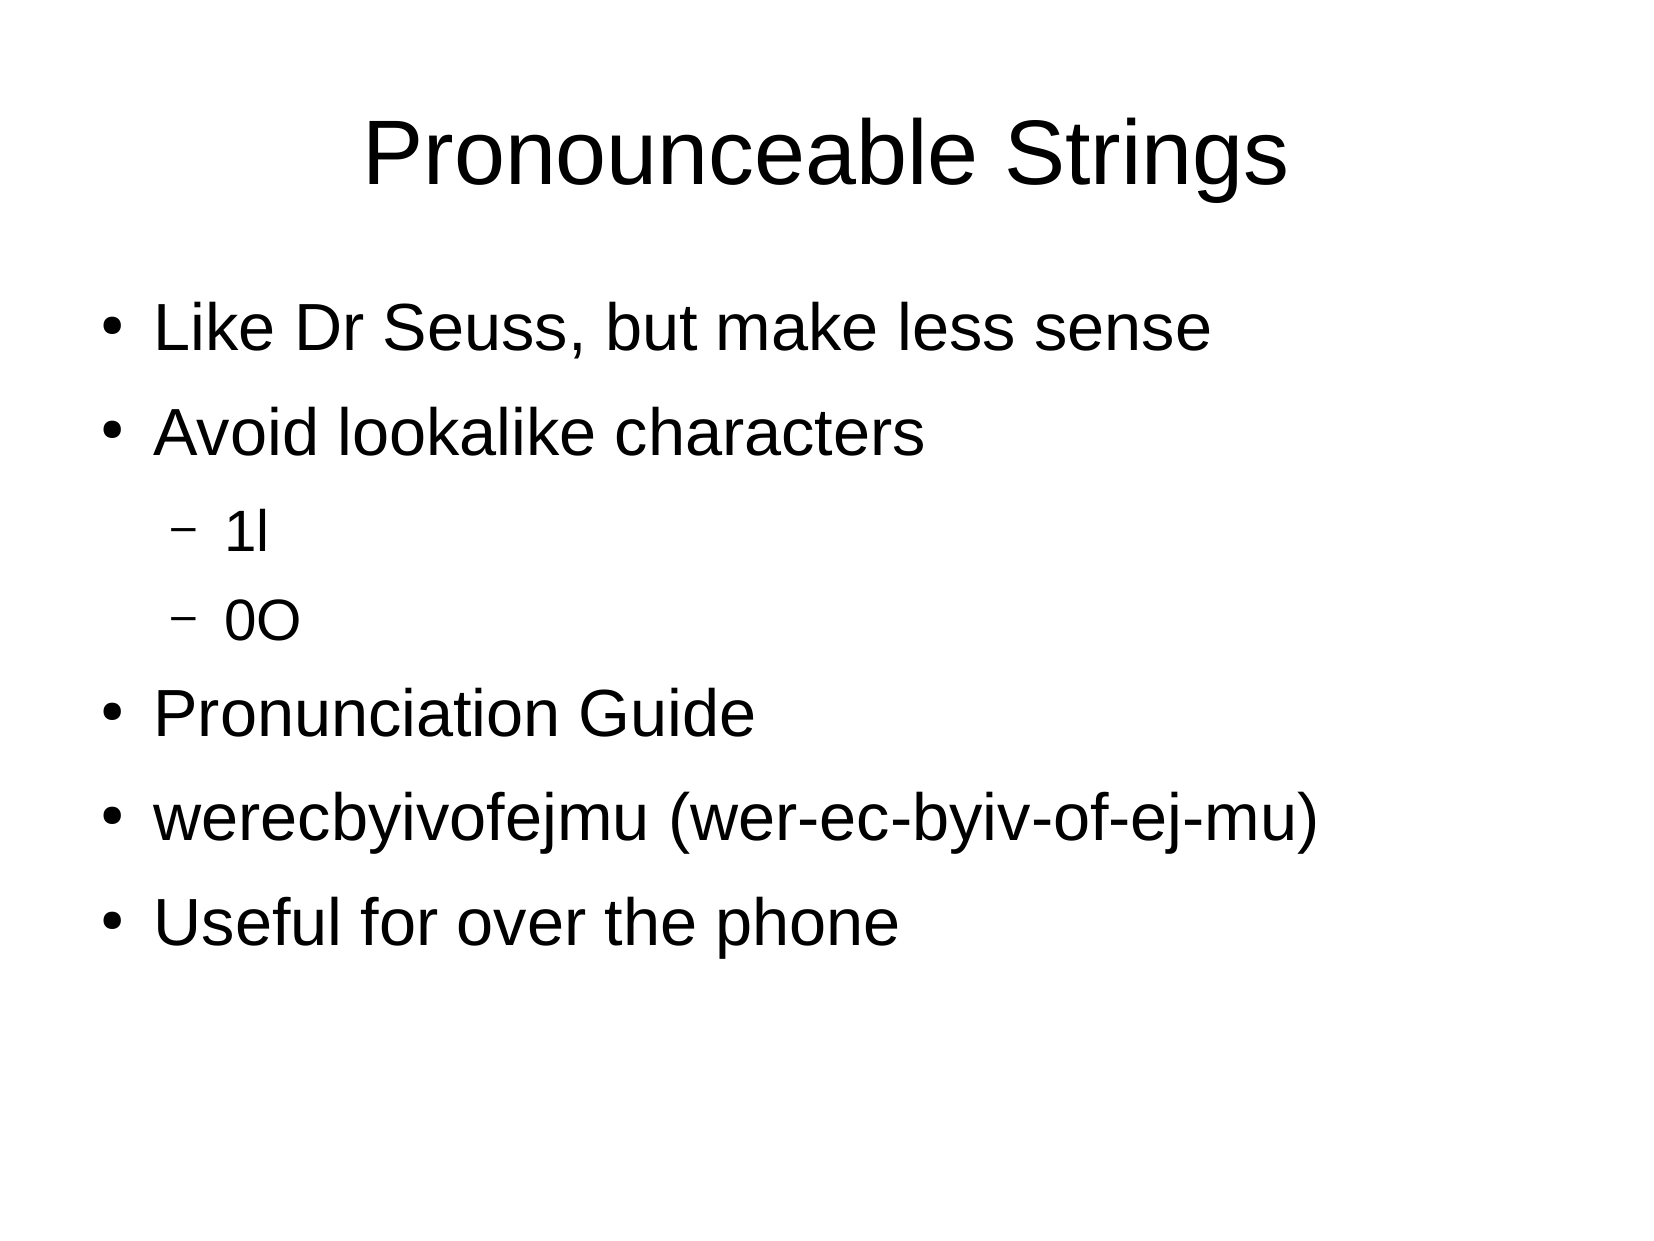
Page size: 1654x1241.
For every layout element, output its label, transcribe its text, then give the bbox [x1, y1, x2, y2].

title Pronounceable Strings [82, 49, 1571, 257]
list Like Dr Seuss, but make less sense Avoid lookalike characters 1l 0O Pronunciation Guide werecbyivofejmu (wer-ec-byiv-of-ej-mu) Useful for over the phone [82, 290, 1538, 1010]
